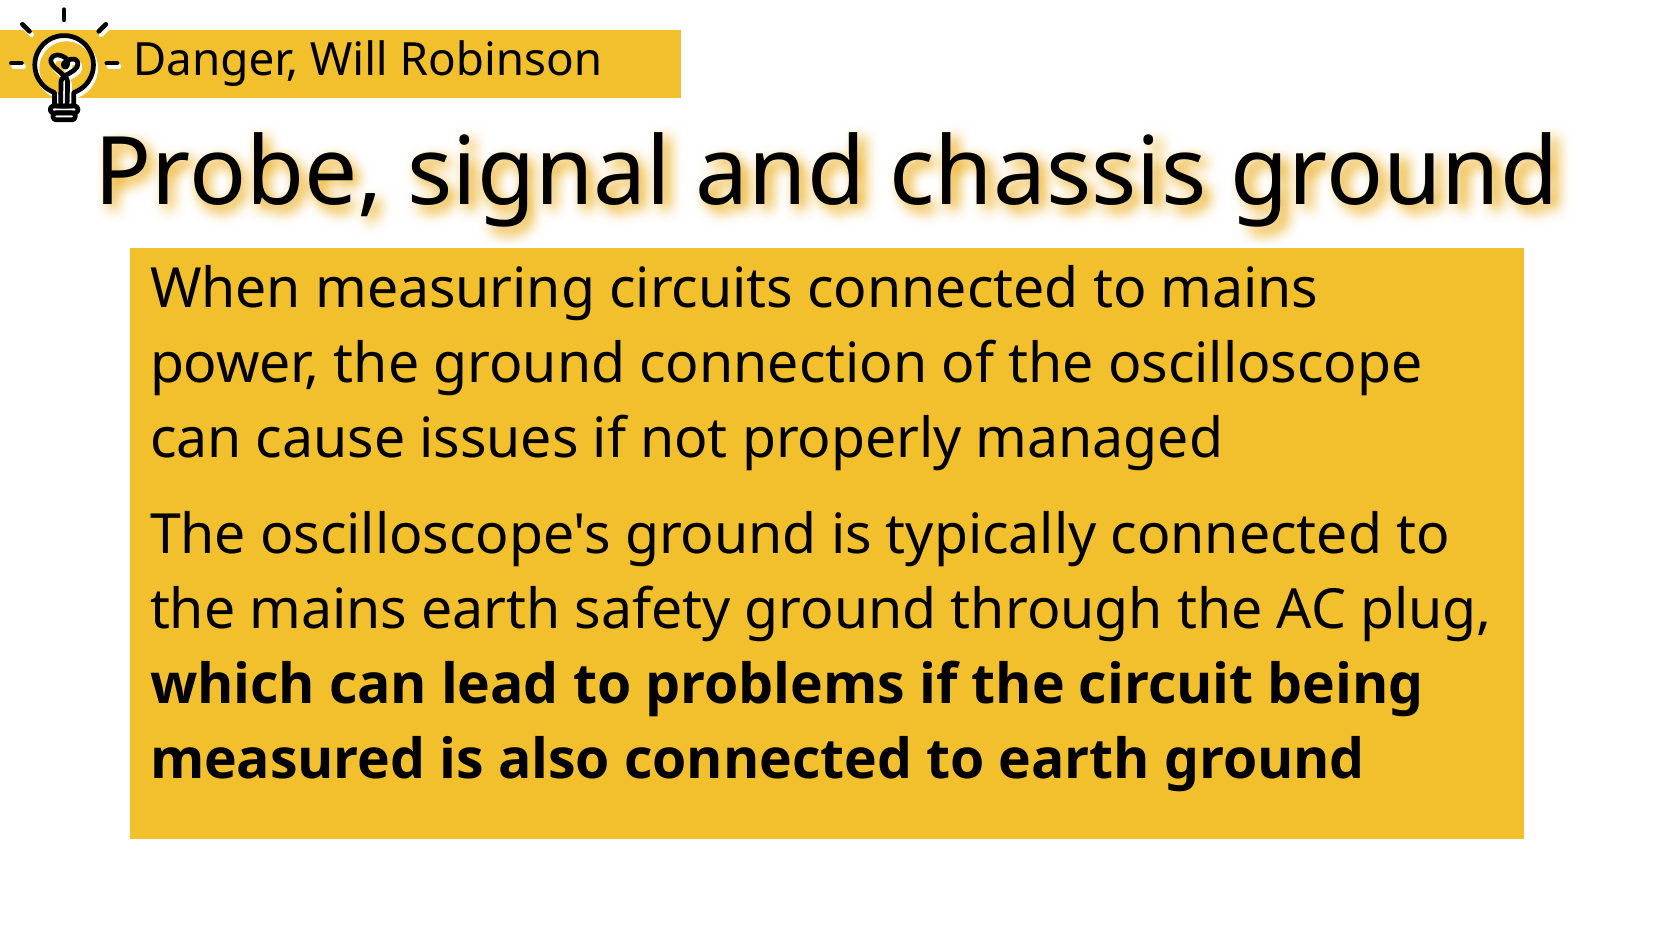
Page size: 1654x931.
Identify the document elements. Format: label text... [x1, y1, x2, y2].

subtitle Danger, Will Robinson [132, 17, 677, 97]
title Probe, signal and chassis ground [82, 88, 1571, 249]
list When measuring circuits connected to mains power, the ground connection of the oscilloscope can cause issues if not properly managed The oscilloscope's ground is typically connected to the mains earth safety ground through the AC plug, which can lead to problems if the circuit being measured is also connected to earth ground [150, 248, 1501, 826]
